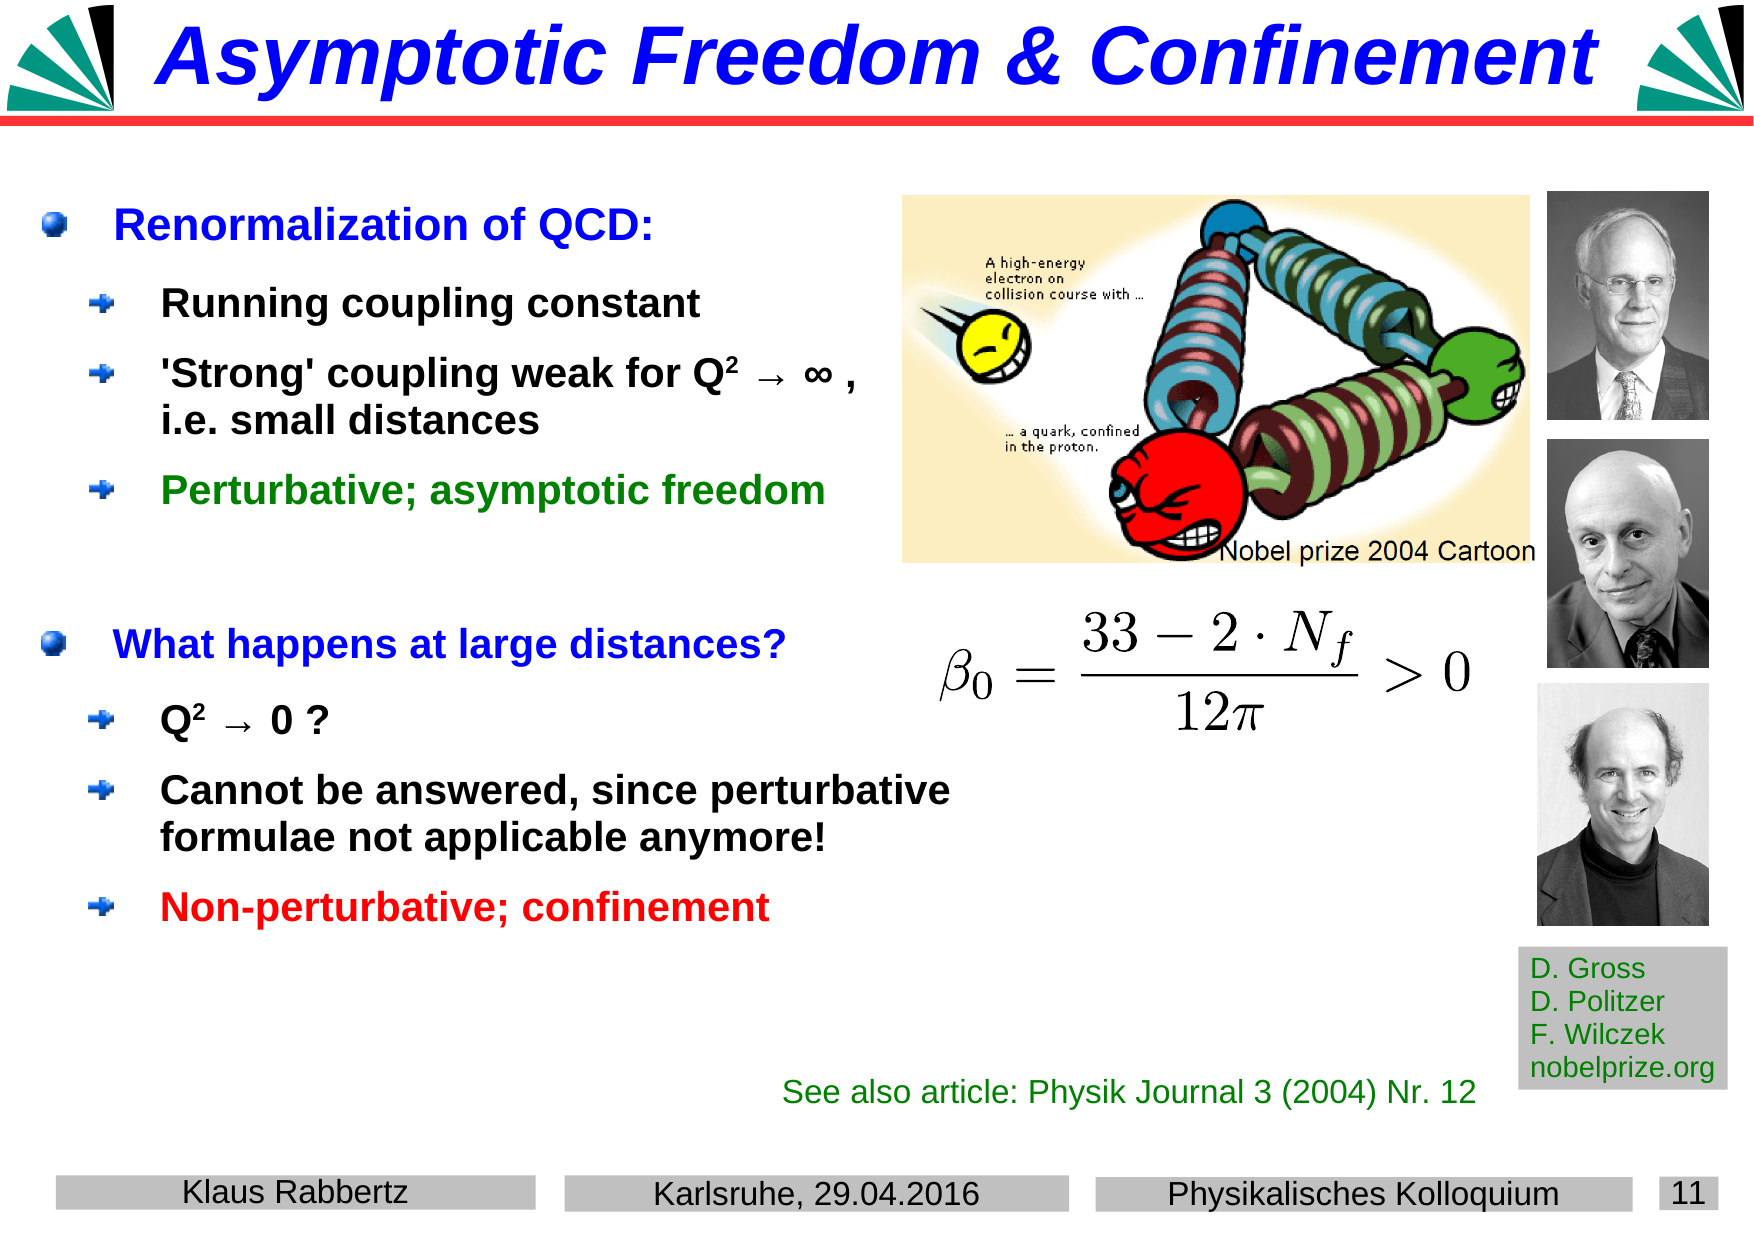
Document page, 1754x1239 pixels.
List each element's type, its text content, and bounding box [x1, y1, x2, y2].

list What happens at large distances? Q2 → 0 ? Cannot be answered, since perturbative formulae not applicable anymore! Non-perturbative; confinement [29, 620, 987, 933]
picture [1537, 683, 1709, 926]
picture [902, 195, 1536, 568]
text_box See also article: Physik Journal 3 (2004) Nr. 12 [770, 1067, 1488, 1117]
text_box D. Gross D. Politzer F. Wilczek nobelprize.org [1518, 946, 1728, 1090]
picture [1547, 439, 1709, 668]
title Asymptotic Freedom & Confinement [153, 0, 1600, 113]
list Renormalization of QCD: Running coupling constant 'Strong' coupling weak for Q2 → ∞ , i.e. small distances Perturbative; asymptotic freedom [30, 199, 885, 516]
picture [7, 5, 114, 112]
picture [1547, 191, 1709, 420]
text_box [937, 610, 1472, 731]
picture [1637, 5, 1744, 112]
